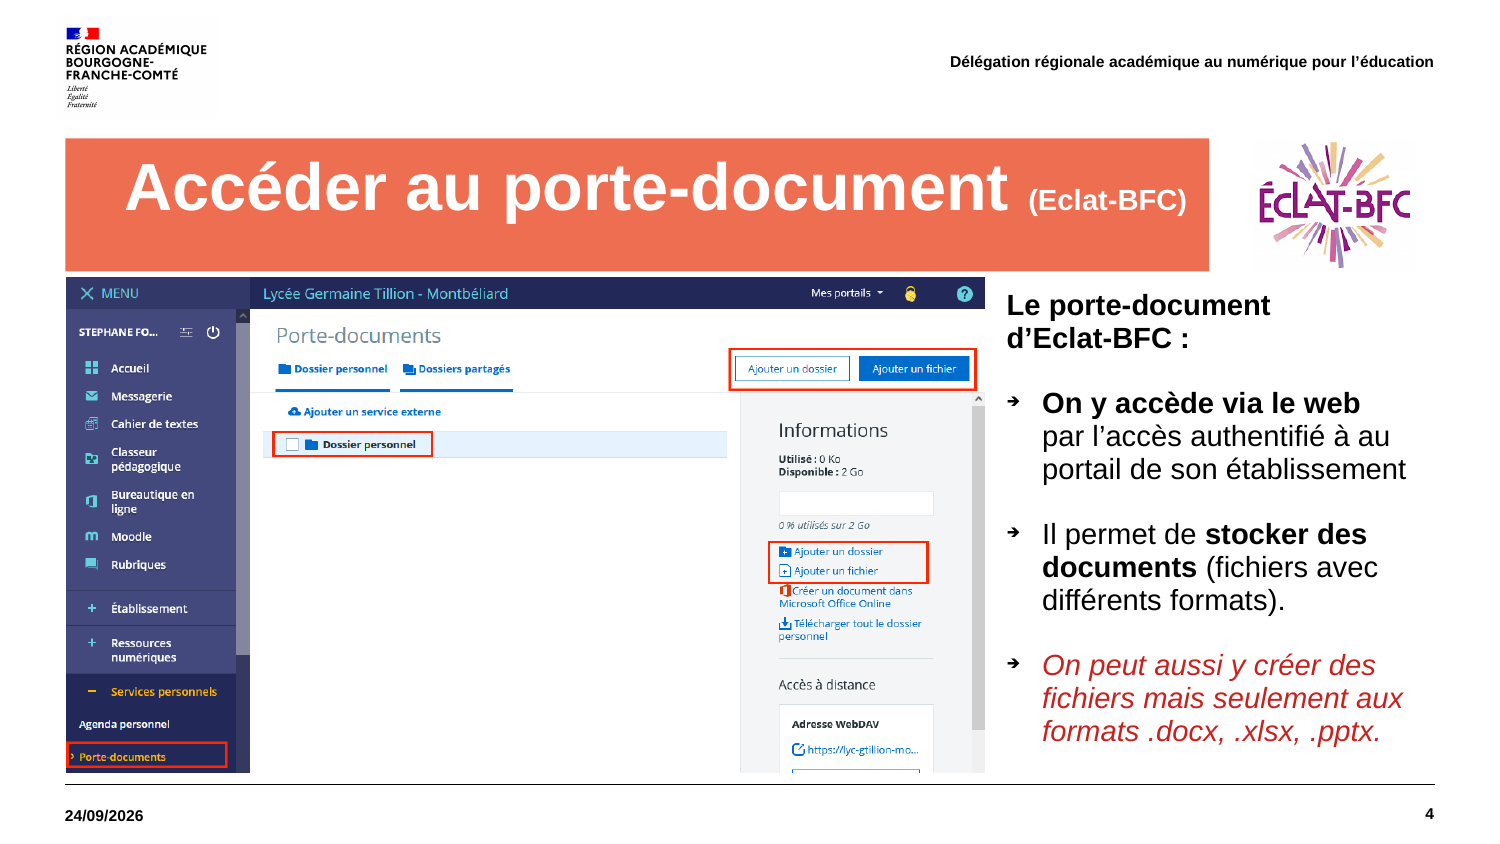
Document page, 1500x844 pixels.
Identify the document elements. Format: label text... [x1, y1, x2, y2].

text_box Accéder au porte-document (Eclat-BFC) [65, 138, 1209, 272]
picture [55, 16, 218, 119]
text_box Le porte-document d’Eclat-BFC : On y accède via le web par l’accès authentifié à au portail de son établissement Il permet de stocker des documents (fichiers avec différents formats). On peut aussi y créer des fichiers mais seulement aux formats .docx, .xlsx, .pptx. [991, 281, 1425, 772]
text_box Délégation régionale académique au numérique pour l’éducation [470, 32, 1435, 91]
text_box 31/01/2023 [64, 787, 251, 843]
text_box <numéro> [1213, 784, 1435, 843]
picture [1209, 138, 1456, 273]
picture [66, 277, 985, 773]
